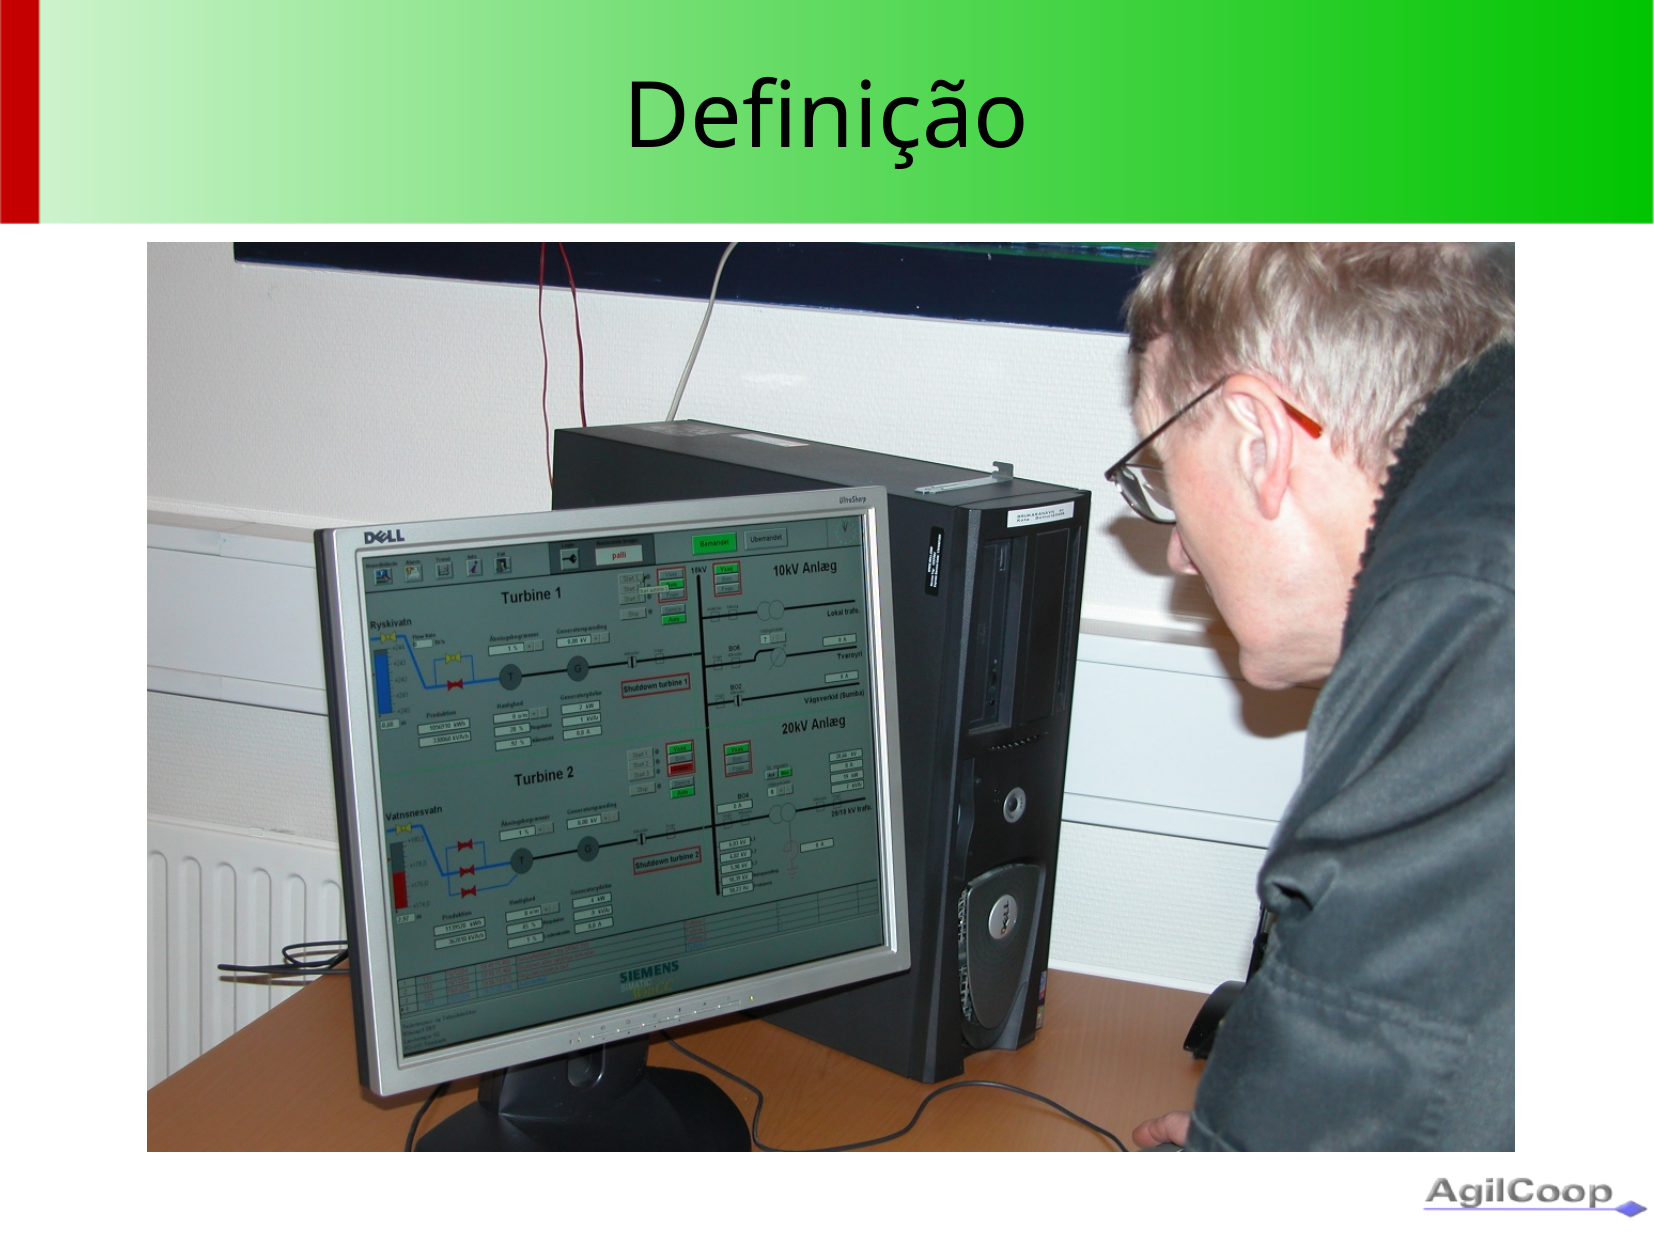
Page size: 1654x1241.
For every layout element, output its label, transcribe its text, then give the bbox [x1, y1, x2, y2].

title Definição [82, 8, 1571, 216]
picture [0, 0, 1654, 1241]
